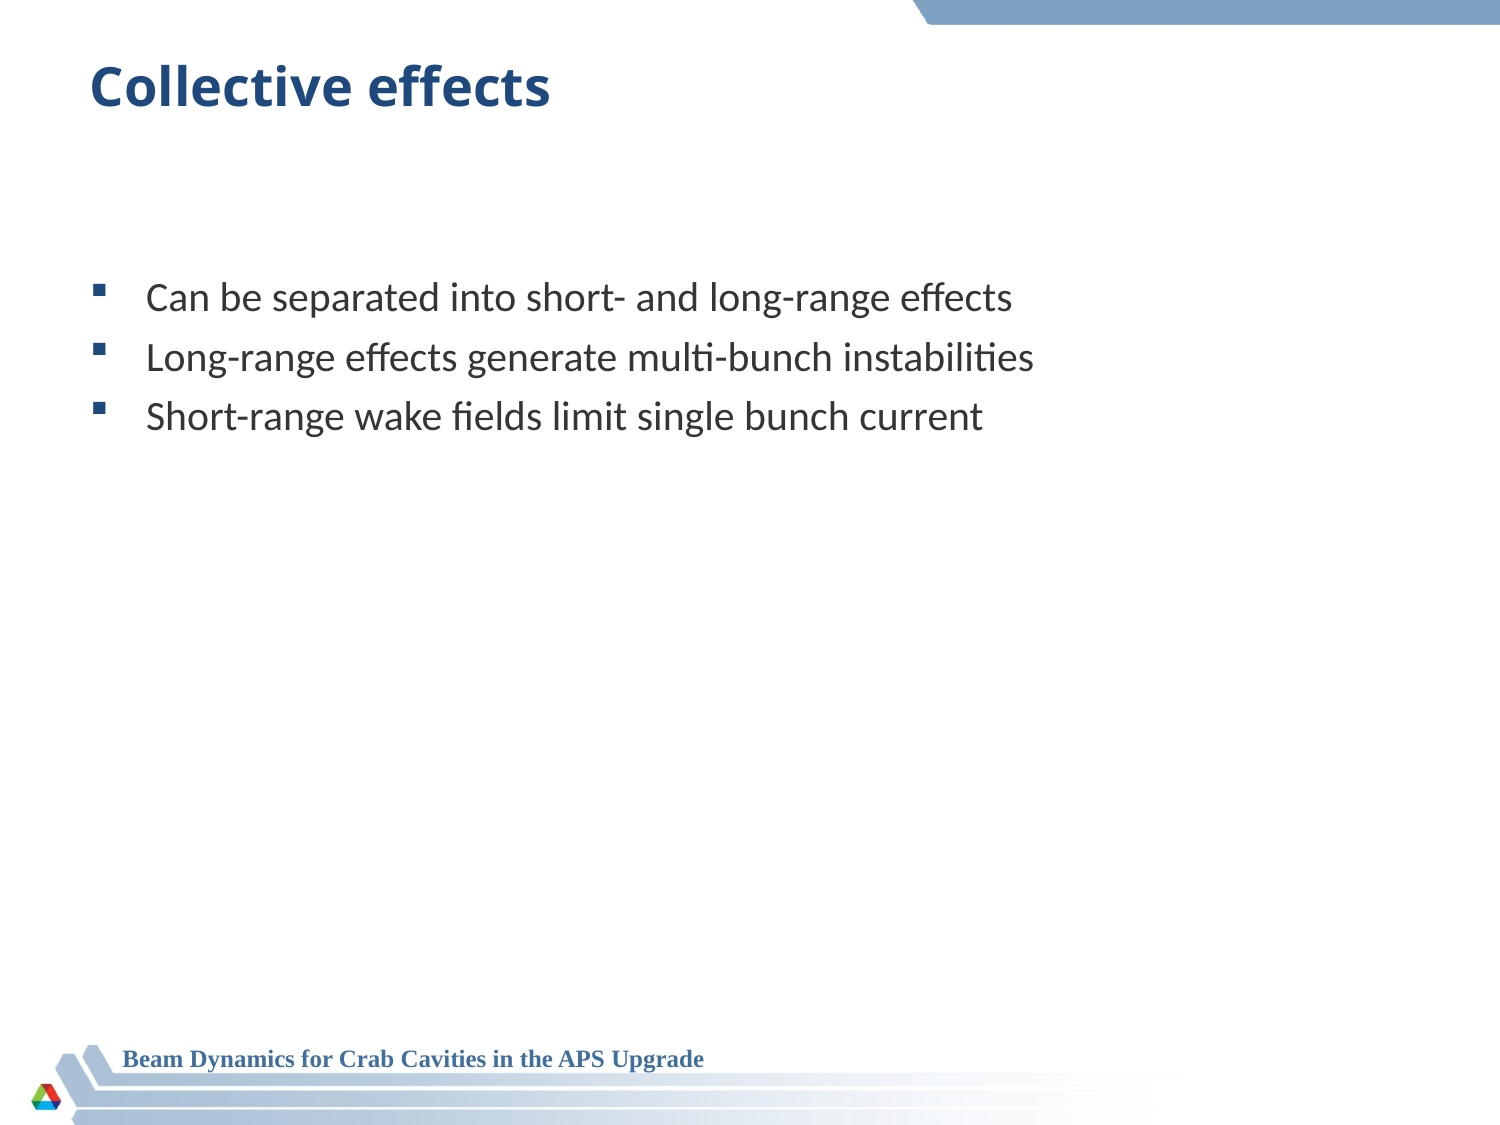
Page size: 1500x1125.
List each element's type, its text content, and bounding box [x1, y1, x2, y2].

picture [0, 0, 1500, 26]
list Can be separated into short- and long-range effects Long-range effects generate multi-bunch instabilities Short-range wake fields limit single bunch current [75, 262, 1426, 1021]
title Collective effects [75, 45, 1426, 233]
picture [0, 1037, 1500, 1125]
